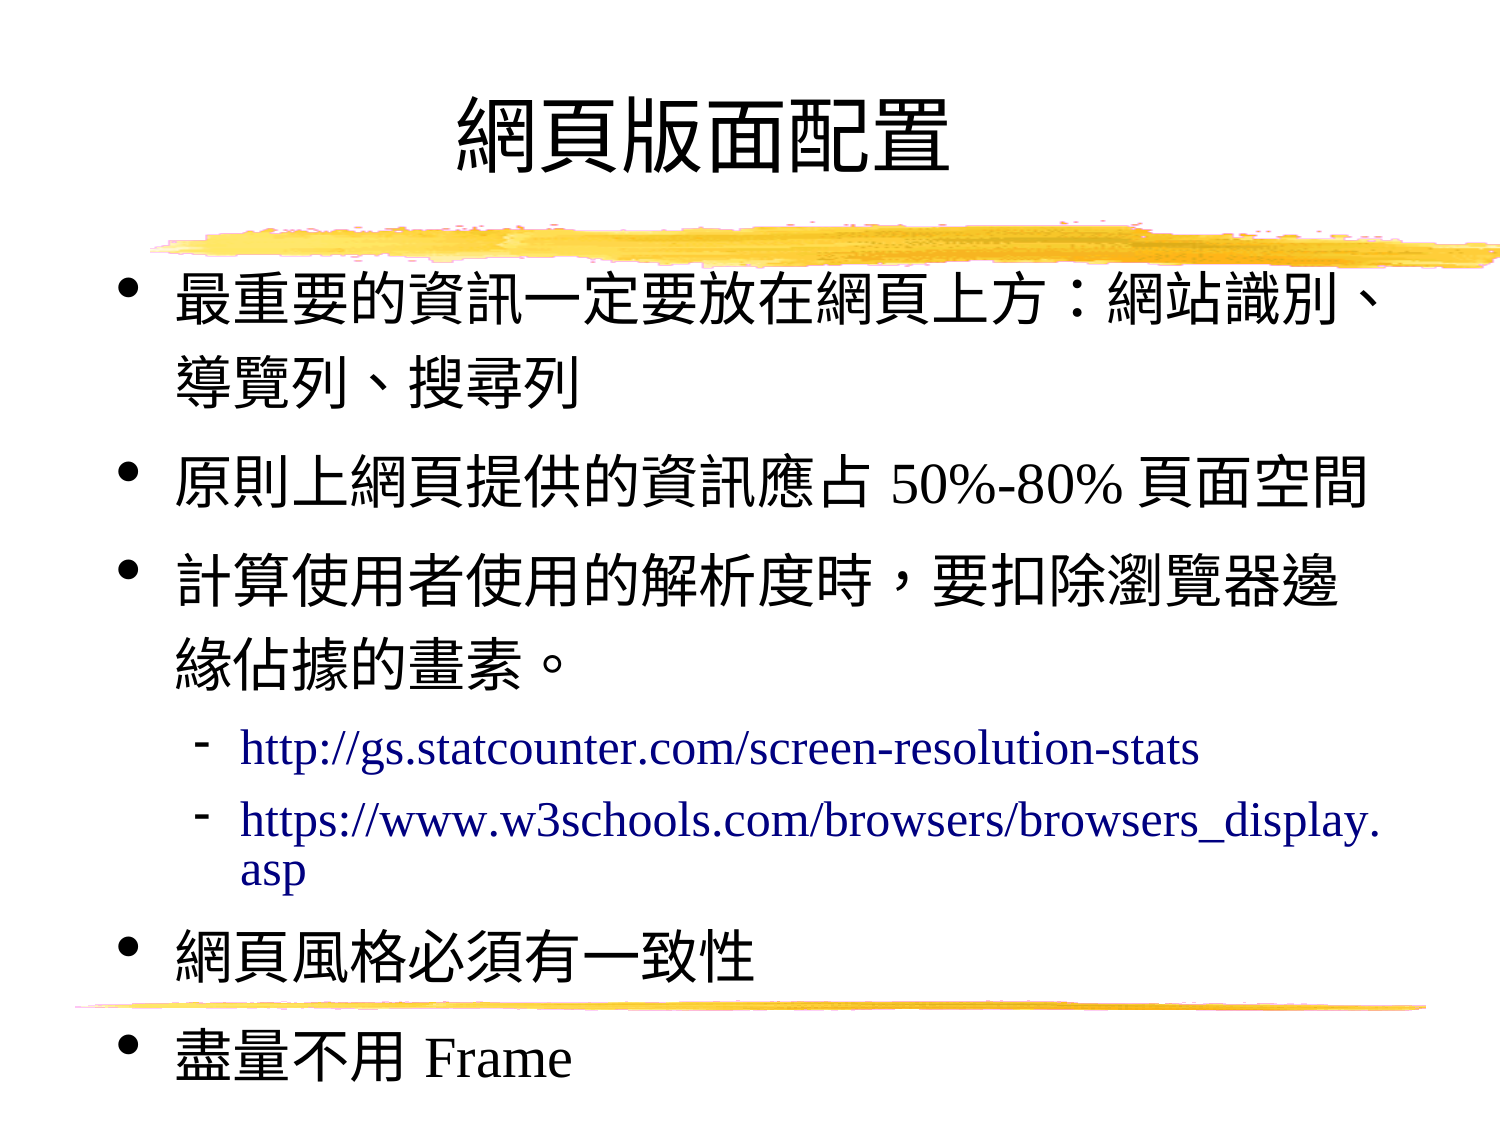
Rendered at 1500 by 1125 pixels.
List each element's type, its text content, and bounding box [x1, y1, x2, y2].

picture [1394, 999, 1426, 1013]
title 網頁版面配置 [66, 30, 1342, 231]
picture [75, 999, 118, 1013]
list 最重要的資訊一定要放在網頁上方：網站識別、導覽列、搜尋列 原則上網頁提供的資訊應占50%-80%頁面空間 計算使用者使用的解析度時，要扣除瀏覽器邊緣佔據的畫素。 http://gs.statcounter.com/screen-resolution-stats https://www.w3schools.com/browsers/browsers_display.asp 網頁風格必須有一致性 盡量不用Frame [118, 252, 1394, 1061]
picture [150, 215, 1500, 279]
